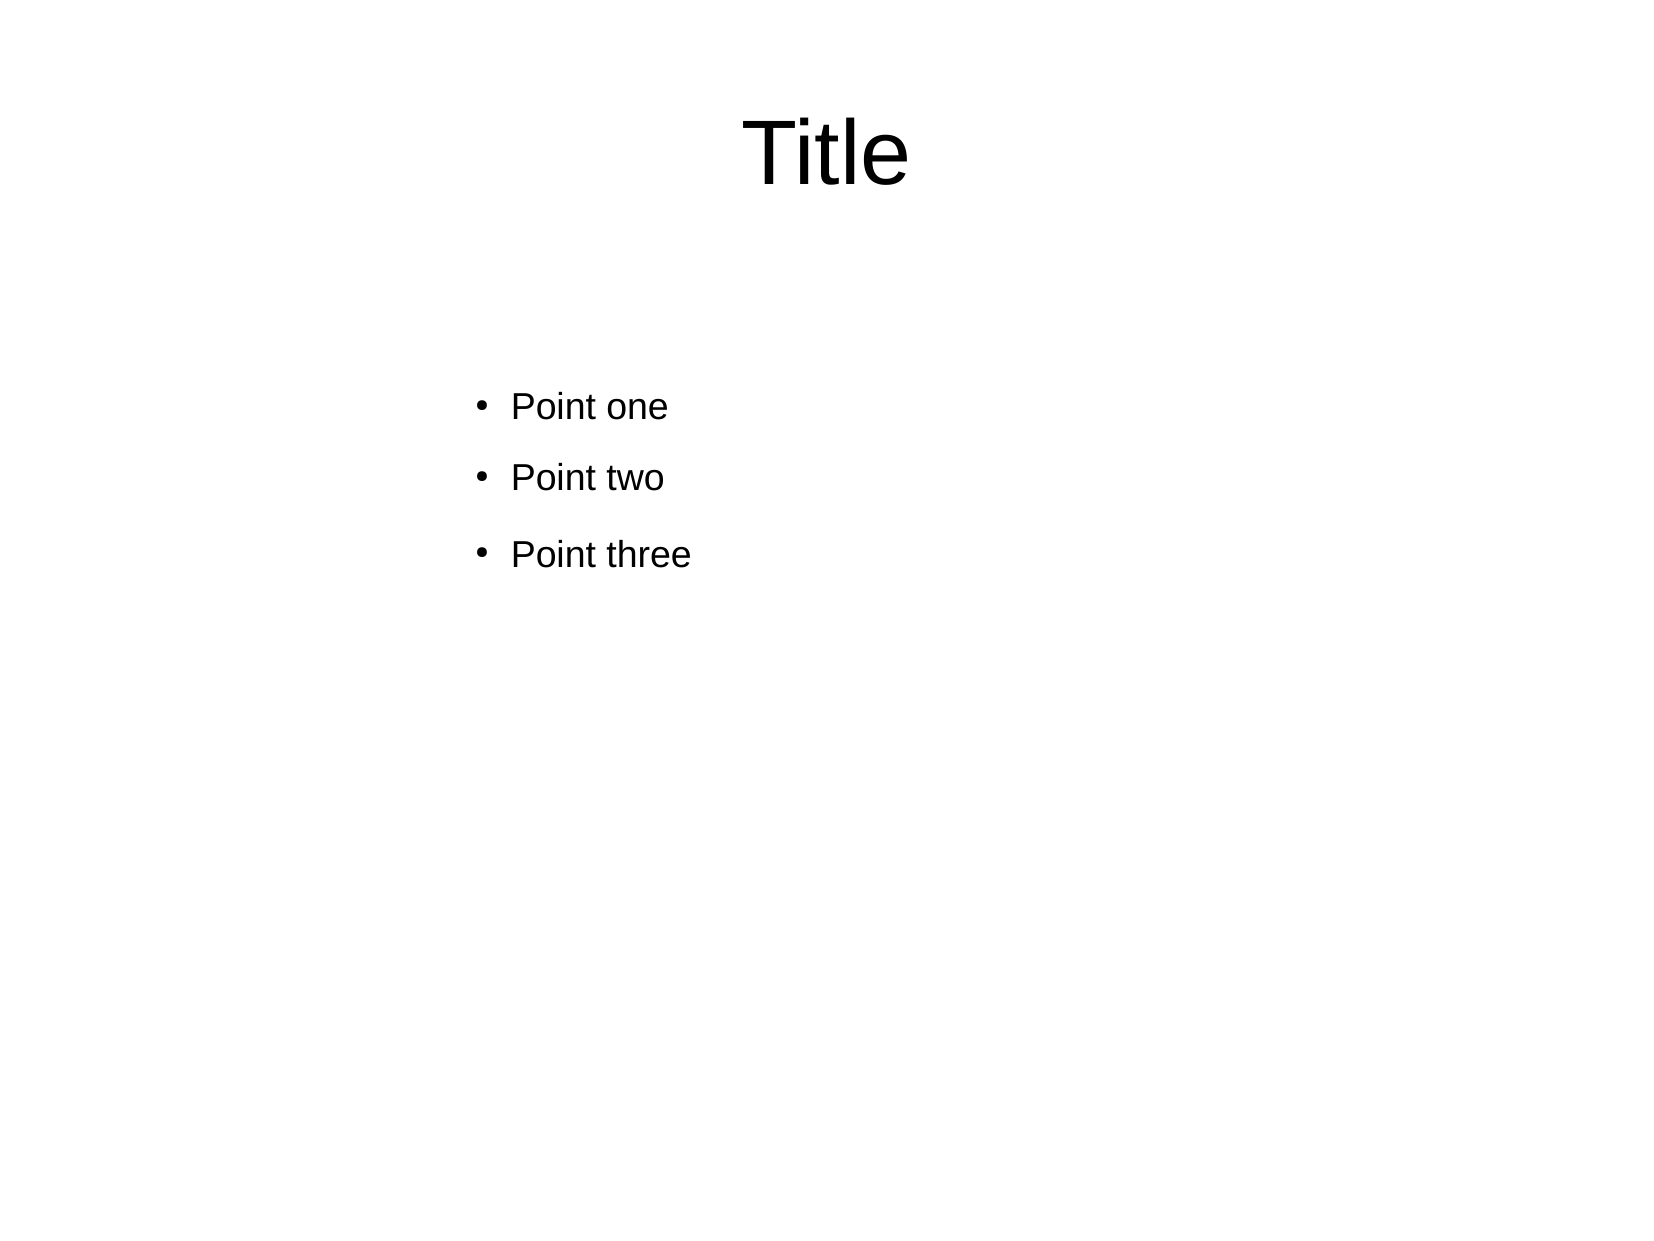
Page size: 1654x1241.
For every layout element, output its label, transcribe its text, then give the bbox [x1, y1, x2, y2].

text_box Point two [460, 448, 1146, 506]
text_box Point one [460, 377, 1146, 435]
text_box Point three [460, 525, 1146, 583]
title Title [82, 49, 1571, 257]
